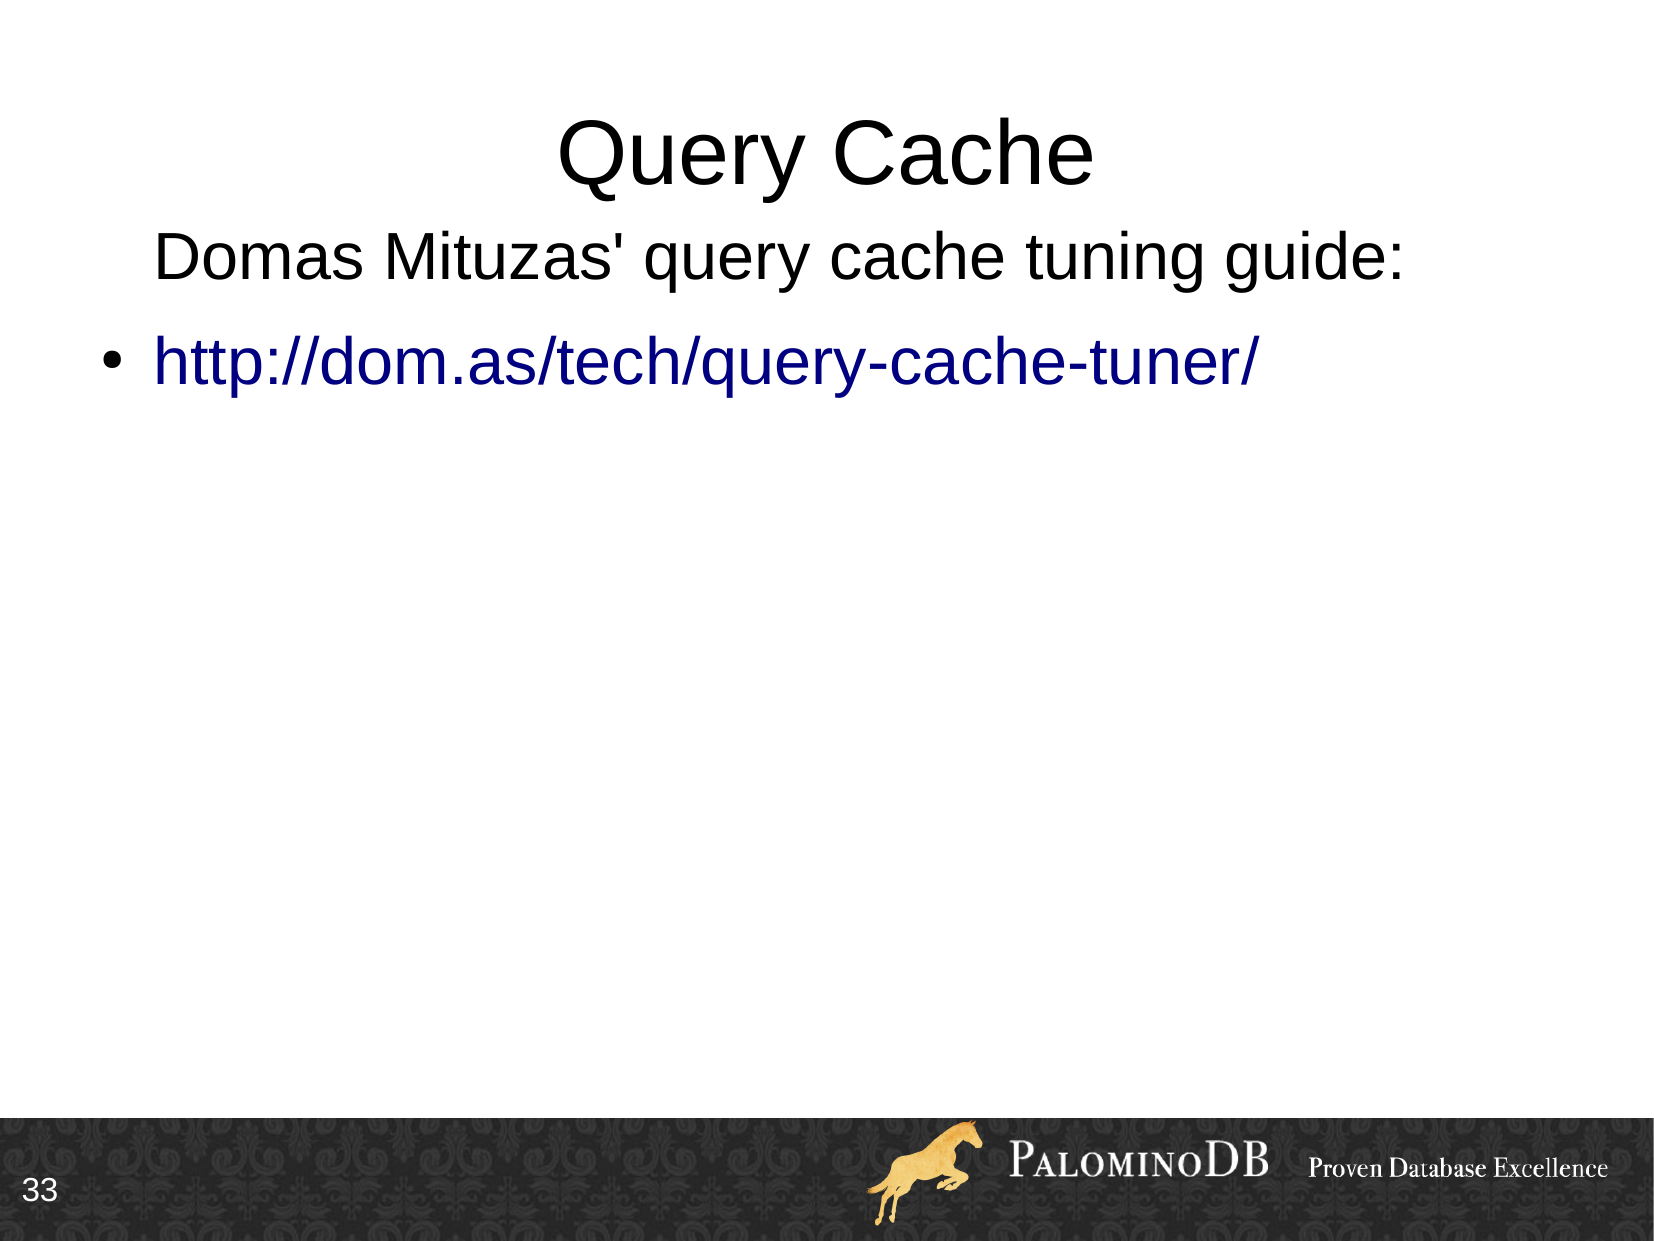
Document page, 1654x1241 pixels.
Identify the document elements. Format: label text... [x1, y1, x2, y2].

title Query Cache [82, 49, 1571, 219]
picture [0, 1109, 1654, 1241]
list Domas Mituzas' query cache tuning guide: http://dom.as/tech/query-cache-tuner/ [82, 219, 1571, 1038]
